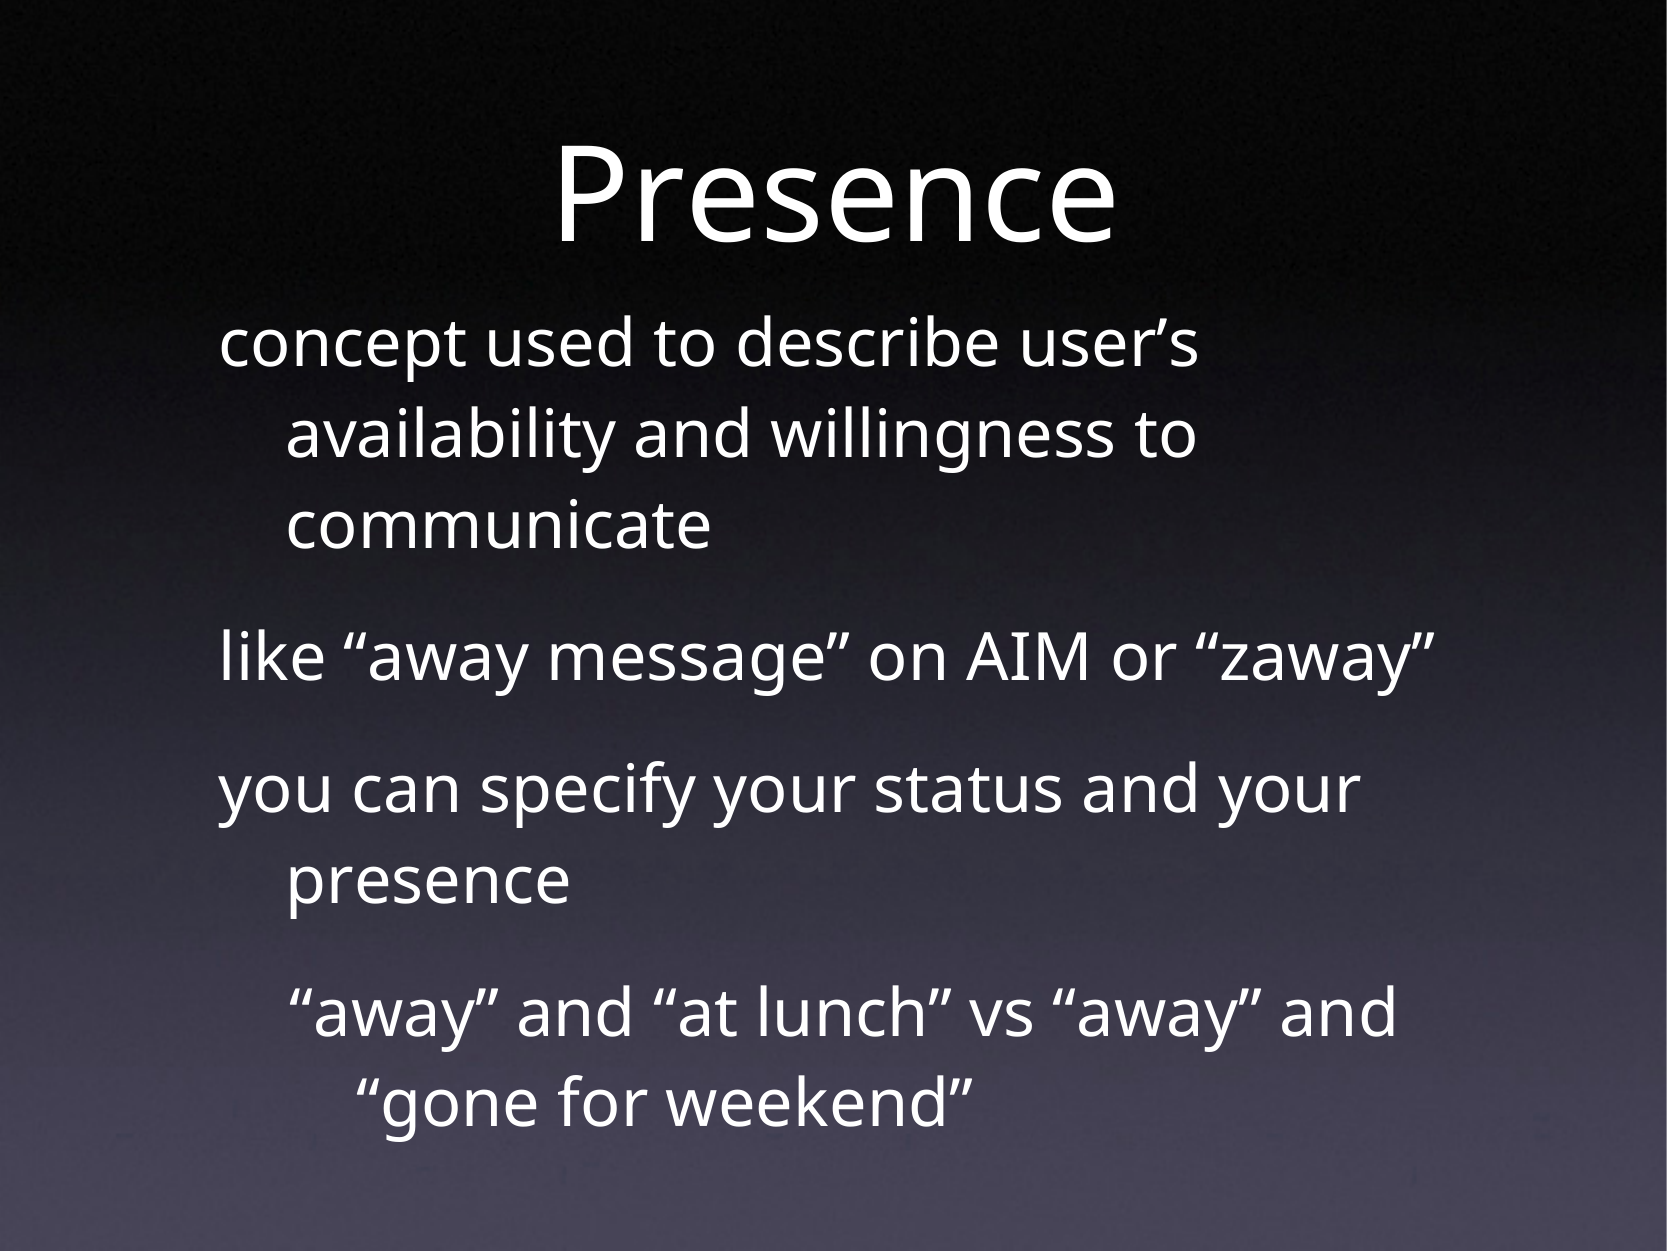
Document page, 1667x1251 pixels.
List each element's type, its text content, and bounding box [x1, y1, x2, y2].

list concept used to describe user’s availability and willingness to communicate like “away message” on AIM or “zaway” you can specify your status and your presence “away” and “at lunch” vs “away” and “gone for weekend” [162, 253, 1505, 1189]
picture [0, 0, 1667, 1251]
title Presence [162, 33, 1505, 253]
